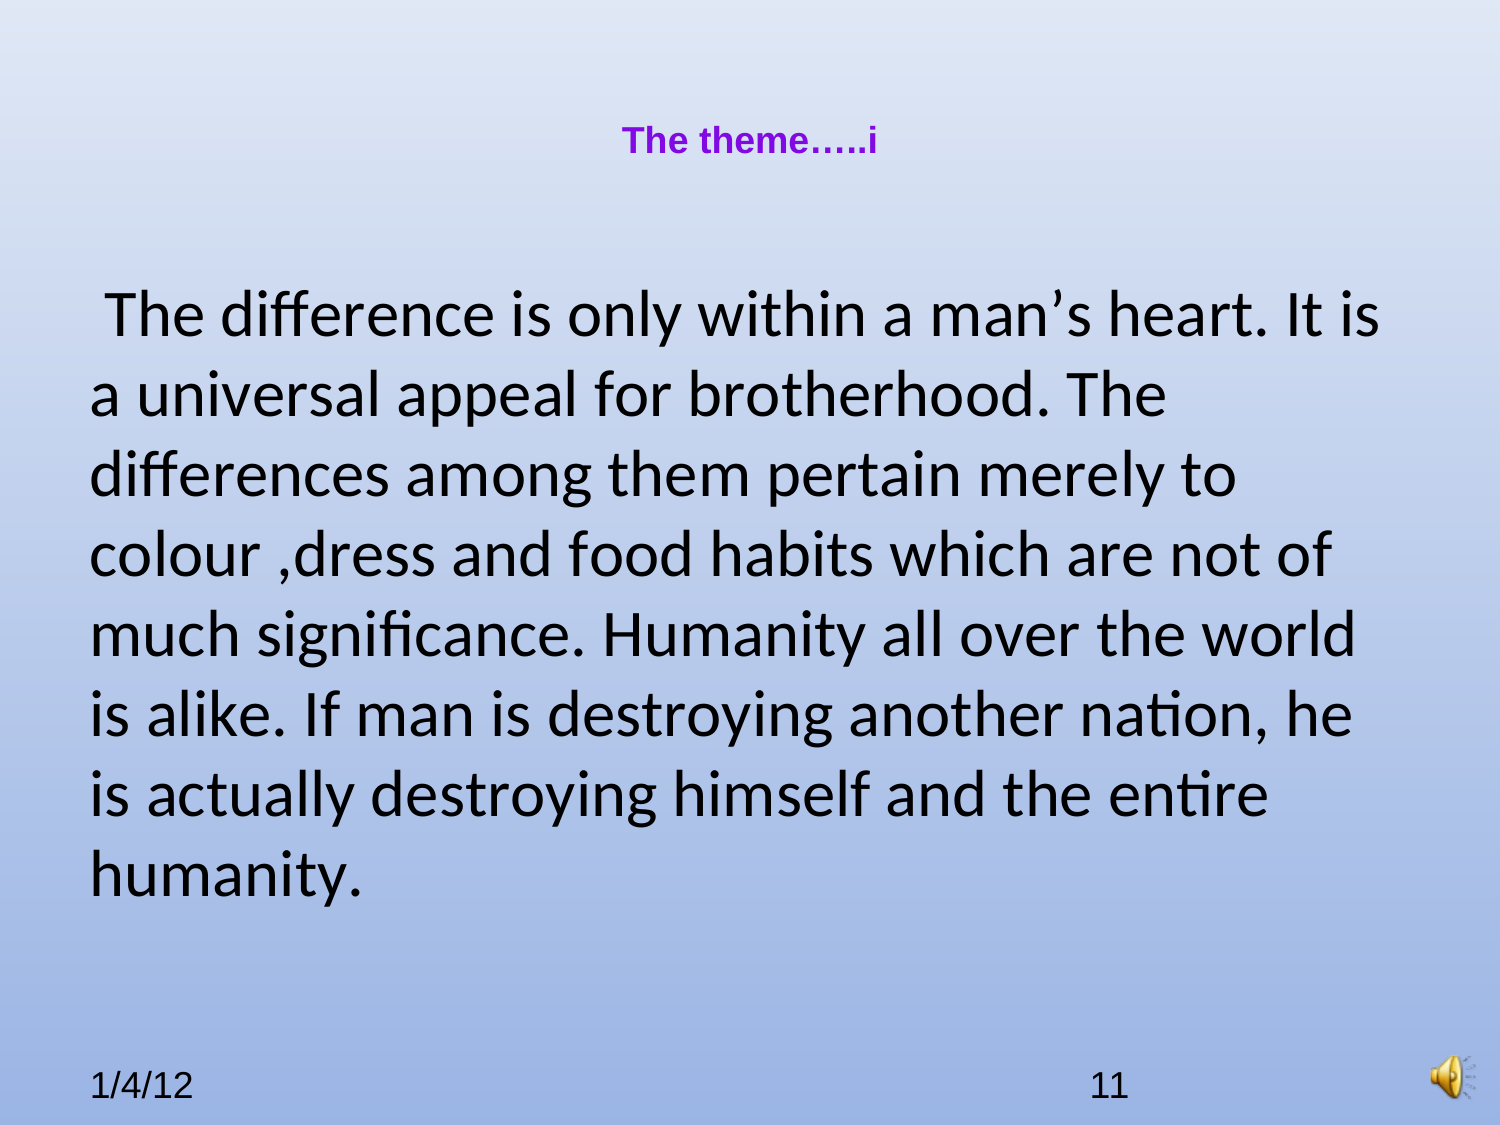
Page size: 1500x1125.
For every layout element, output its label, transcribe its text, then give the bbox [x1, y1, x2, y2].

text_box The difference is only within a man’s heart. It is a universal appeal for brotherhood. The differences among them pertain merely to colour ,dress and food habits which are not of much significance. Humanity all over the world is alike. If man is destroying another nation, he is actually destroying himself and the entire humanity. [75, 262, 1426, 1005]
picture [1429, 1054, 1480, 1105]
text_box The theme…..i [75, 45, 1426, 233]
